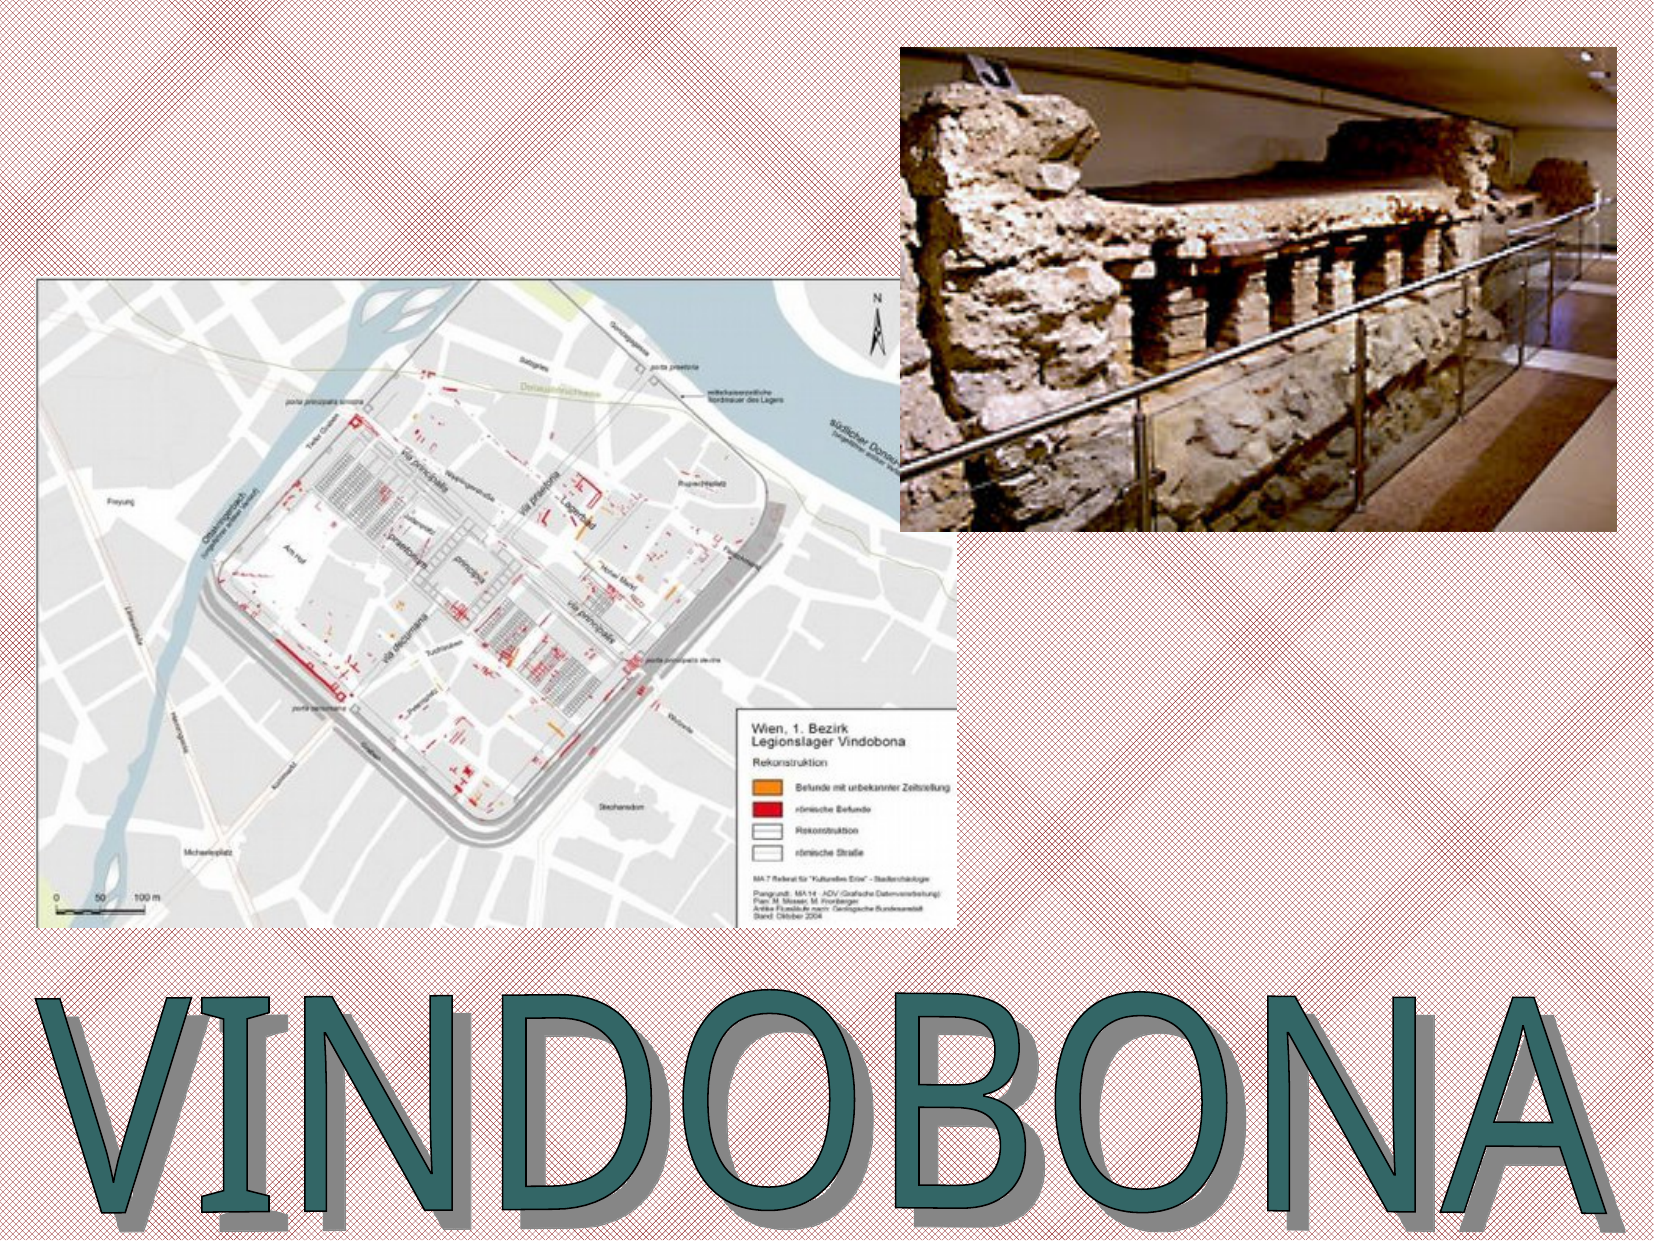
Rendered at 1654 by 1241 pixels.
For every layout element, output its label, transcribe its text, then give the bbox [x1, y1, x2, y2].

text_box VINDOBONA [1440, 997, 1607, 1214]
text_box VINDOBONA [683, 989, 855, 1211]
text_box VINDOBONA [1055, 991, 1227, 1213]
text_box VINDOBONA [502, 994, 652, 1210]
text_box VINDOBONA [201, 997, 269, 1213]
text_box VINDOBONA [304, 995, 453, 1212]
text_box VINDOBONA [35, 997, 192, 1213]
text_box VINDOBONA [895, 993, 1026, 1209]
text_box VINDOBONA [1267, 996, 1416, 1212]
picture [35, 47, 1617, 928]
